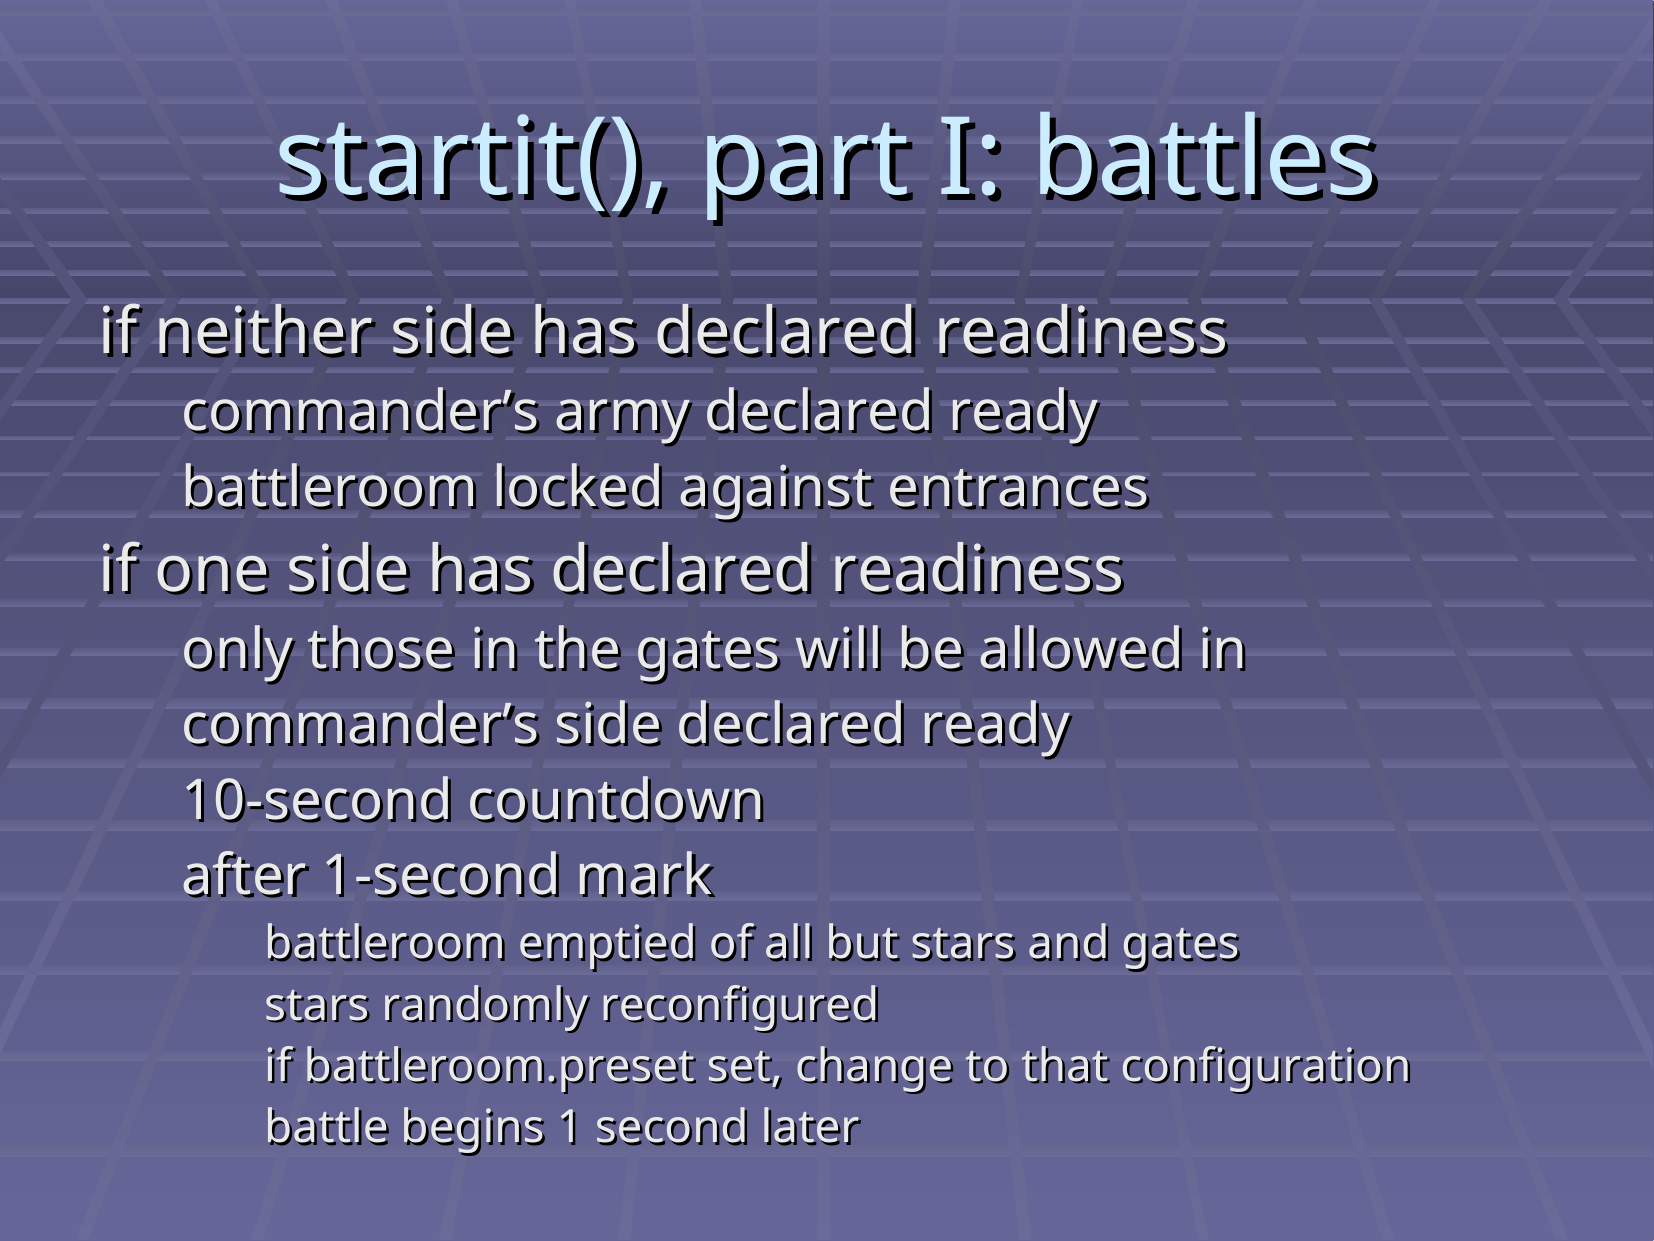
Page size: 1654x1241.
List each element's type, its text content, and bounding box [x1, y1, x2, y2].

list if neither side has declared readiness commander’s army declared ready battleroom locked against entrances if one side has declared readiness only those in the gates will be allowed in commander’s side declared ready 10-second countdown after 1-second mark battleroom emptied of all but stars and gates stars randomly reconfigured if battleroom.preset set, change to that configuration battle begins 1 second later [82, 289, 1570, 1143]
title startit(), part I: battles [82, 49, 1570, 257]
